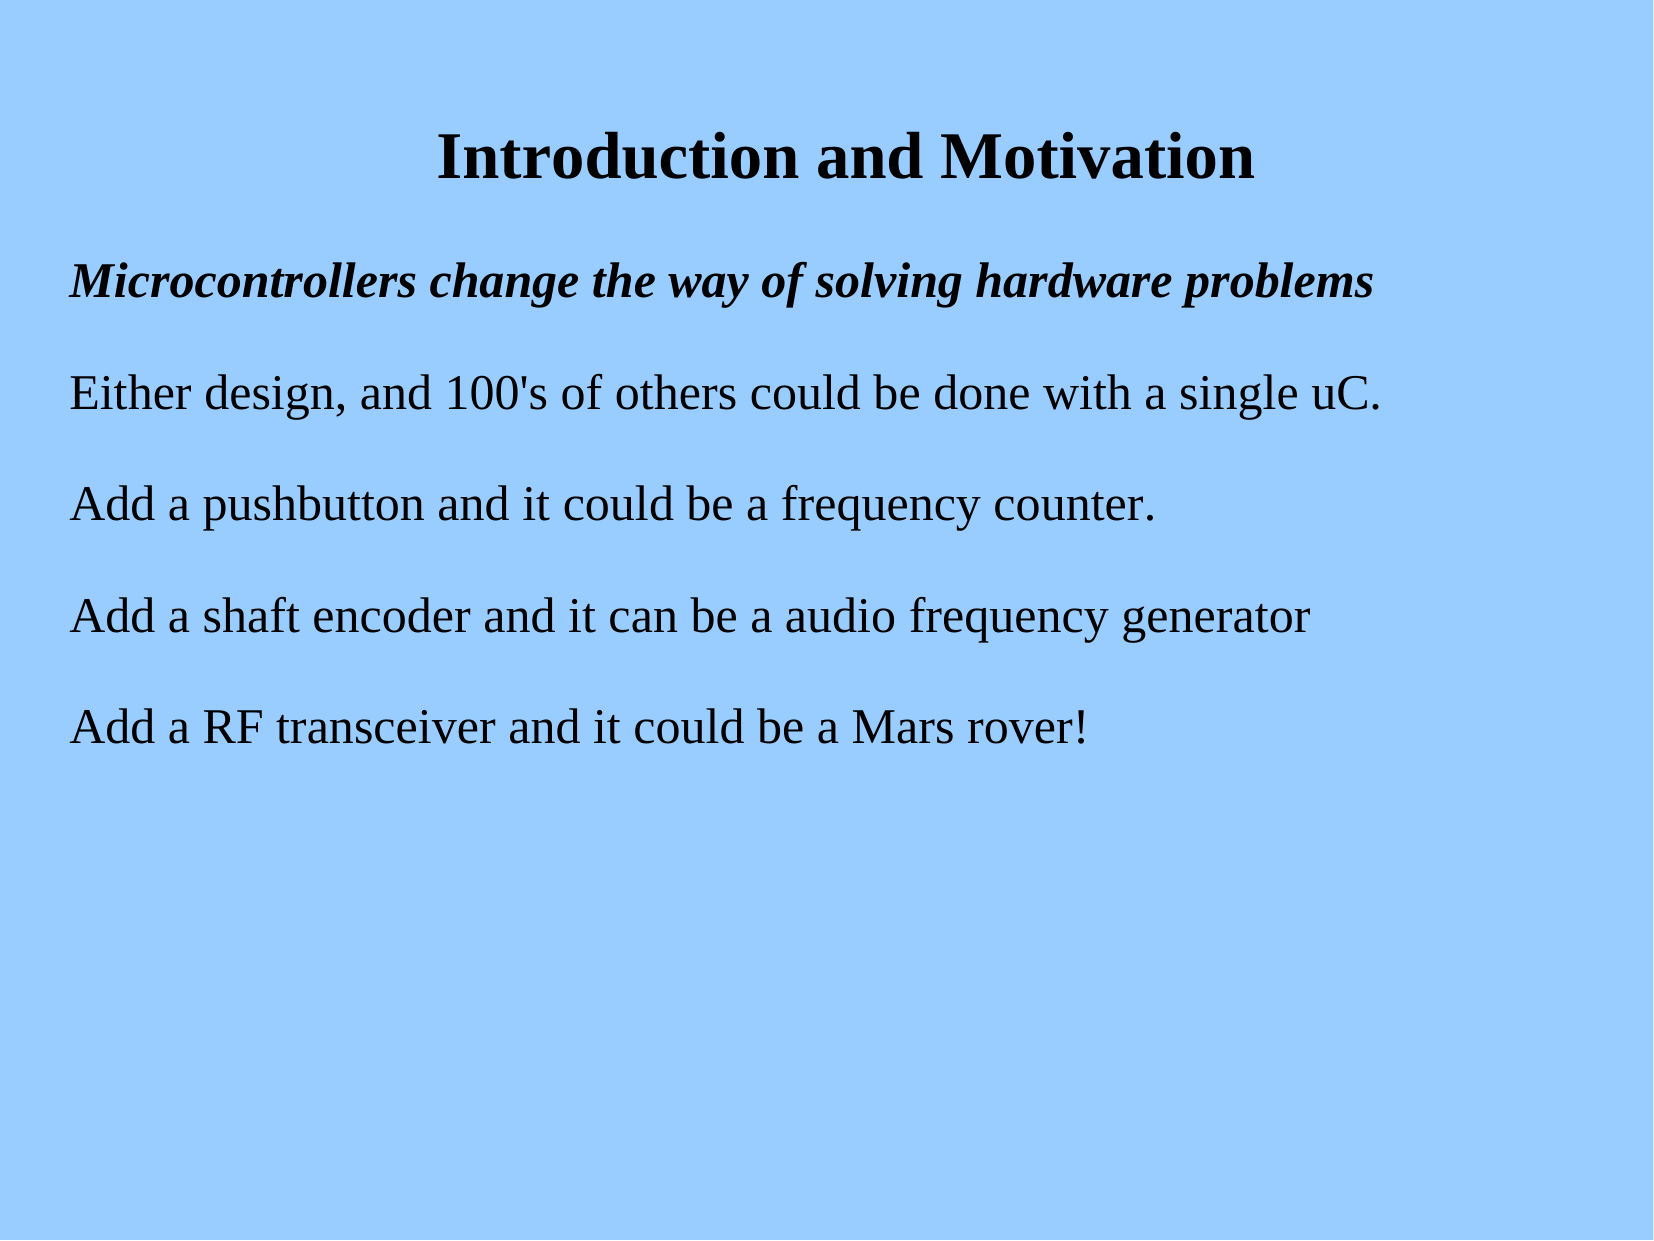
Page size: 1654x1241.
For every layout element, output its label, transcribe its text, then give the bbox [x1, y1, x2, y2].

text_box Introduction and Motivation [138, 114, 1555, 189]
text_box Microcontrollers change the way of solving hardware problems Either design, and 100's of others could be done with a single uC. Add a pushbutton and it could be a frequency counter. Add a shaft encoder and it can be a audio frequency generator Add a RF transceiver and it could be a Mars rover! [69, 249, 1506, 748]
